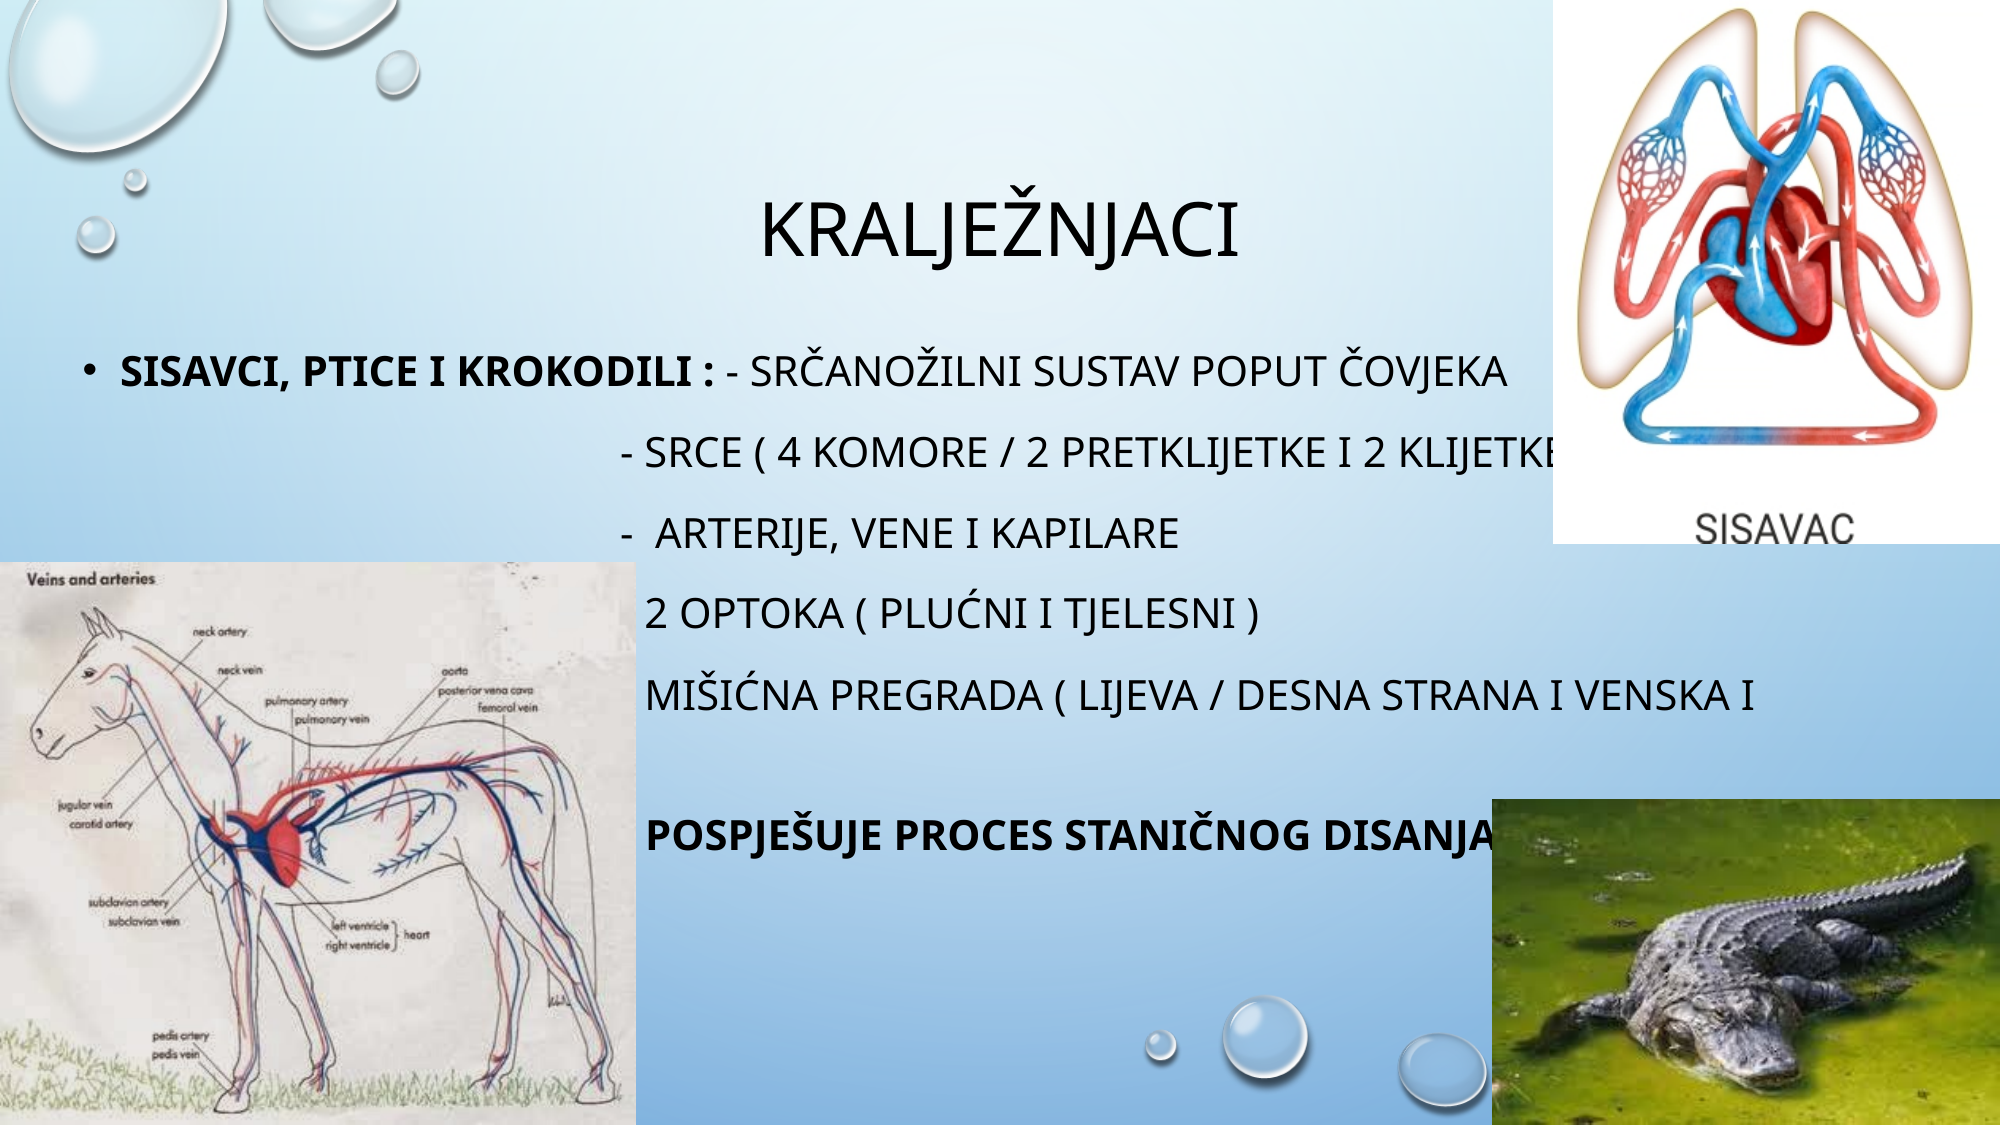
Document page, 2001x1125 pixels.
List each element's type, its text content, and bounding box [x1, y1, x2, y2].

list Sisavci, ptice i krokodili : - srčanožilni sustav poput čovjeka - srce ( 4 komore / 2 pretklijetke i 2 klijetke ) - arterije, vene i kapilare - 2 optoka ( plućni i tjelesni ) - mišićna pregrada ( lijeva / desna strana i venska i arterijska krv ( pospješuje proces staničnog disanja ) [67, 327, 1969, 889]
title Kralježnjaci [149, 101, 1553, 327]
picture [1553, 0, 2000, 562]
picture [1492, 799, 2000, 1125]
picture [0, 562, 636, 1125]
